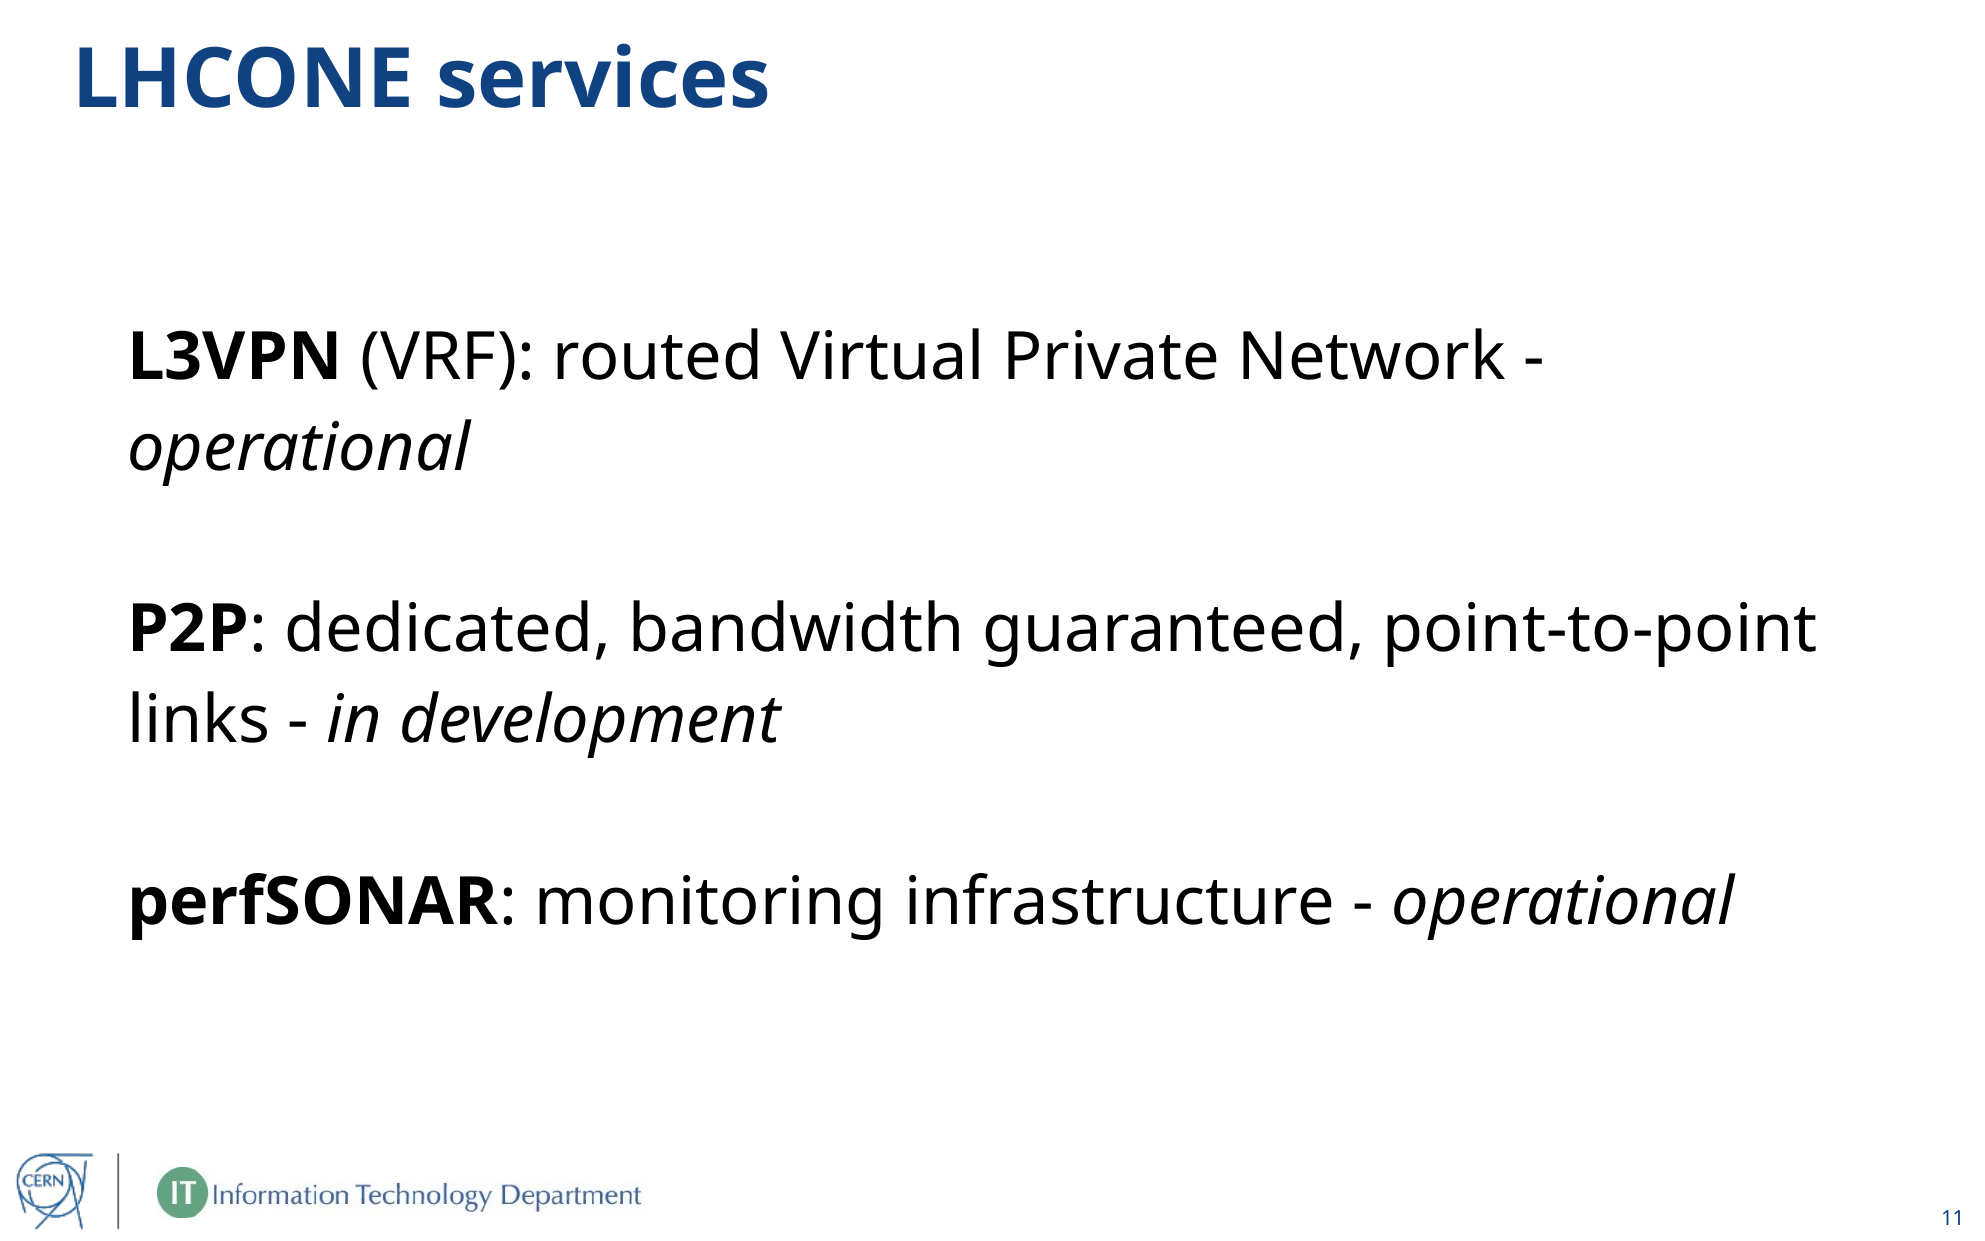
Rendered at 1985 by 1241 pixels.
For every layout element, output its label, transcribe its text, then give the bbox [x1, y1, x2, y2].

picture [16, 1188, 64, 1236]
picture [157, 1167, 948, 1218]
picture [38, 1207, 55, 1215]
title LHCONE services [72, 0, 1834, 166]
picture [19, 1188, 64, 1207]
text_box L3VPN (VRF): routed Virtual Private Network - operational P2P: dedicated, bandwidth guaranteed, point-to-point links - in development perfSONAR: monitoring infrastructure - operational [112, 301, 1901, 883]
picture [51, 1200, 64, 1215]
